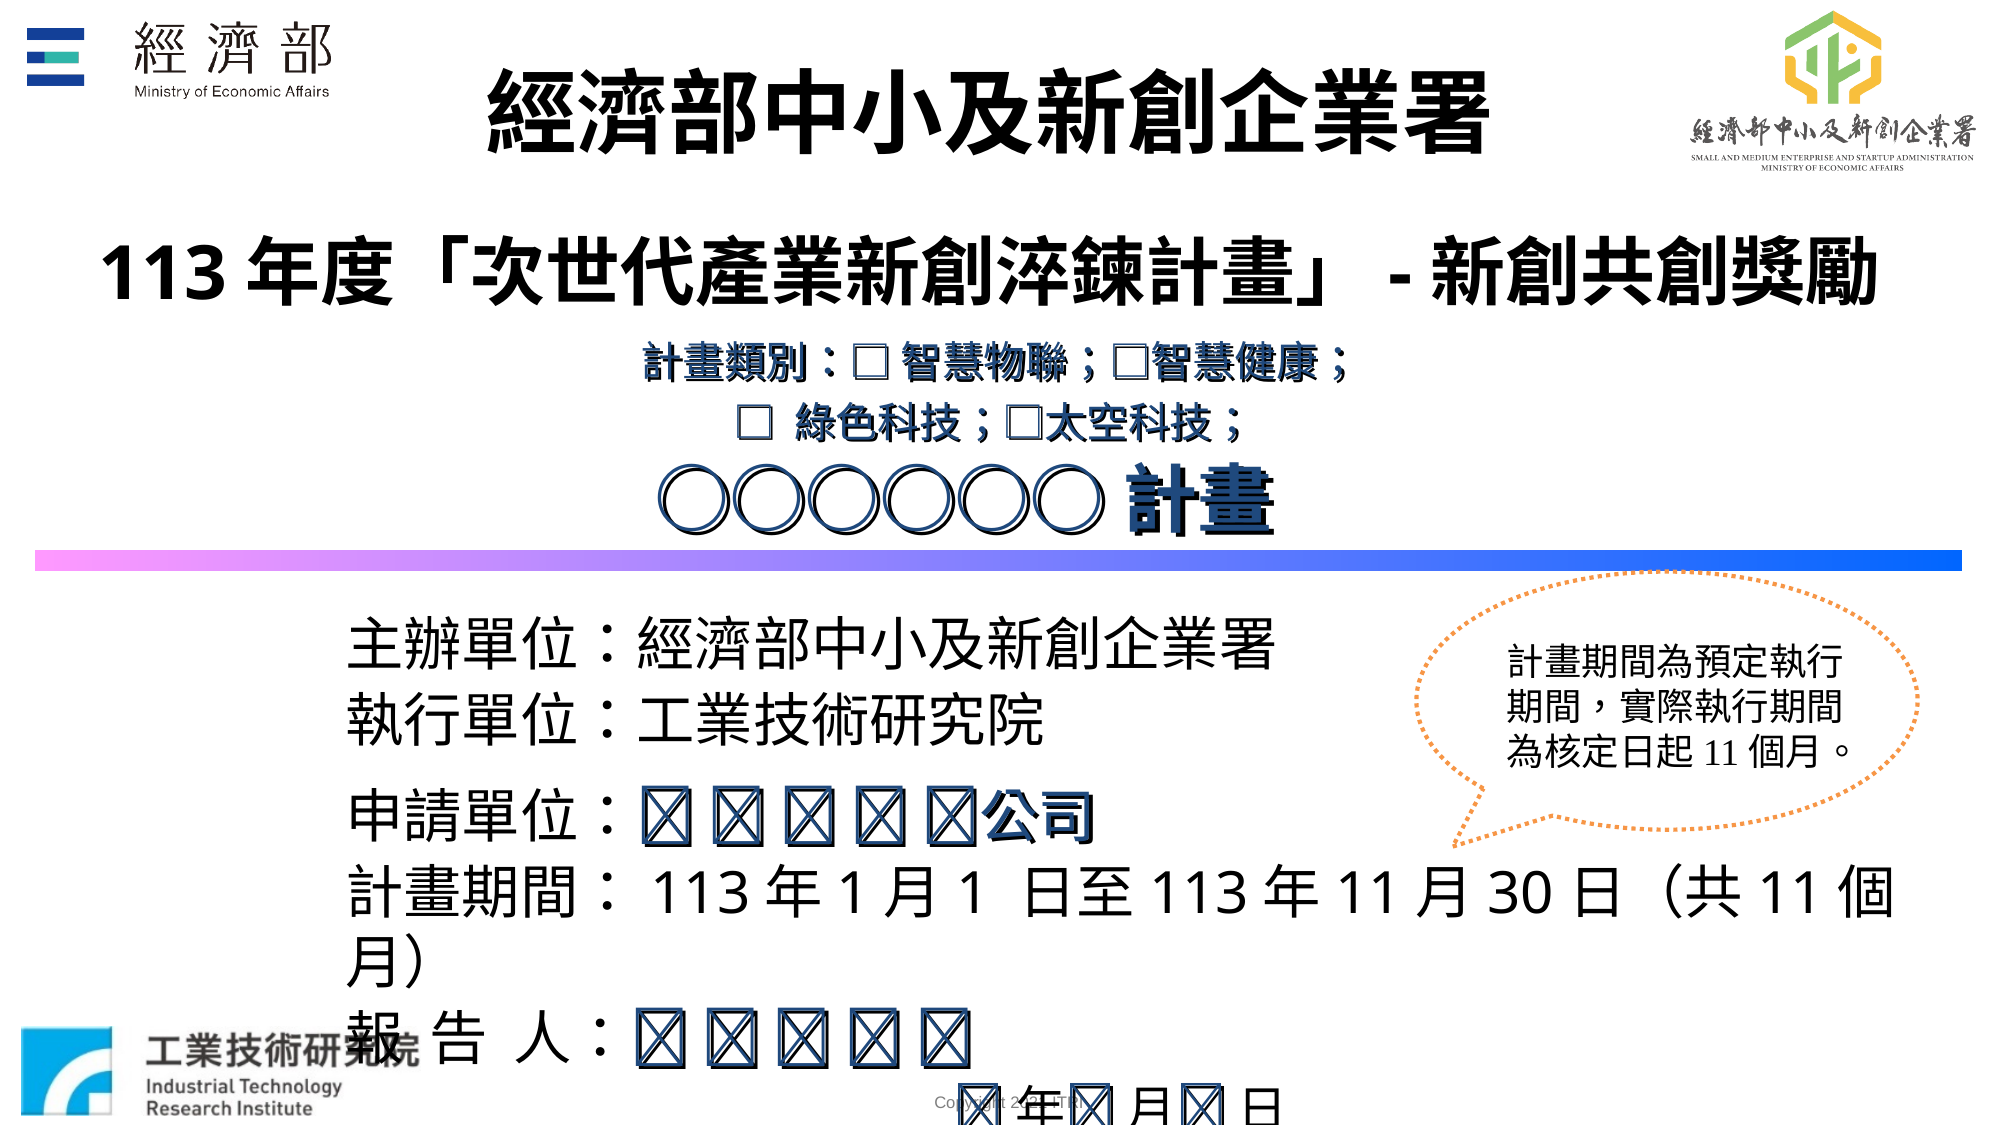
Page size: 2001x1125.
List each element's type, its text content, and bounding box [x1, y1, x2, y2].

text_box 計畫期間為預定執行期間，實際執行期間為核定日起11個月。 [1491, 630, 1873, 828]
text_box 計畫類別：□ 智慧物聯；□智慧健康； □ 綠色科技；□太空科技； [625, 327, 1446, 433]
text_box [1416, 571, 1918, 847]
subtitle 申請單位：    公司 計畫期間：113年1月1 日至113年11月30日（共11個月） 報 告 人：     年 月 日 [330, 771, 1927, 1107]
title 經濟部中小及新創企業署 113年度「次世代產業新創淬鍊計畫」-新創共創獎勵 [82, 34, 1898, 335]
text_box ○○○○○○計畫 [169, 454, 1759, 550]
text_box 主辦單位：經濟部中小及新創企業署 執行單位：工業技術研究院 [330, 599, 1510, 751]
